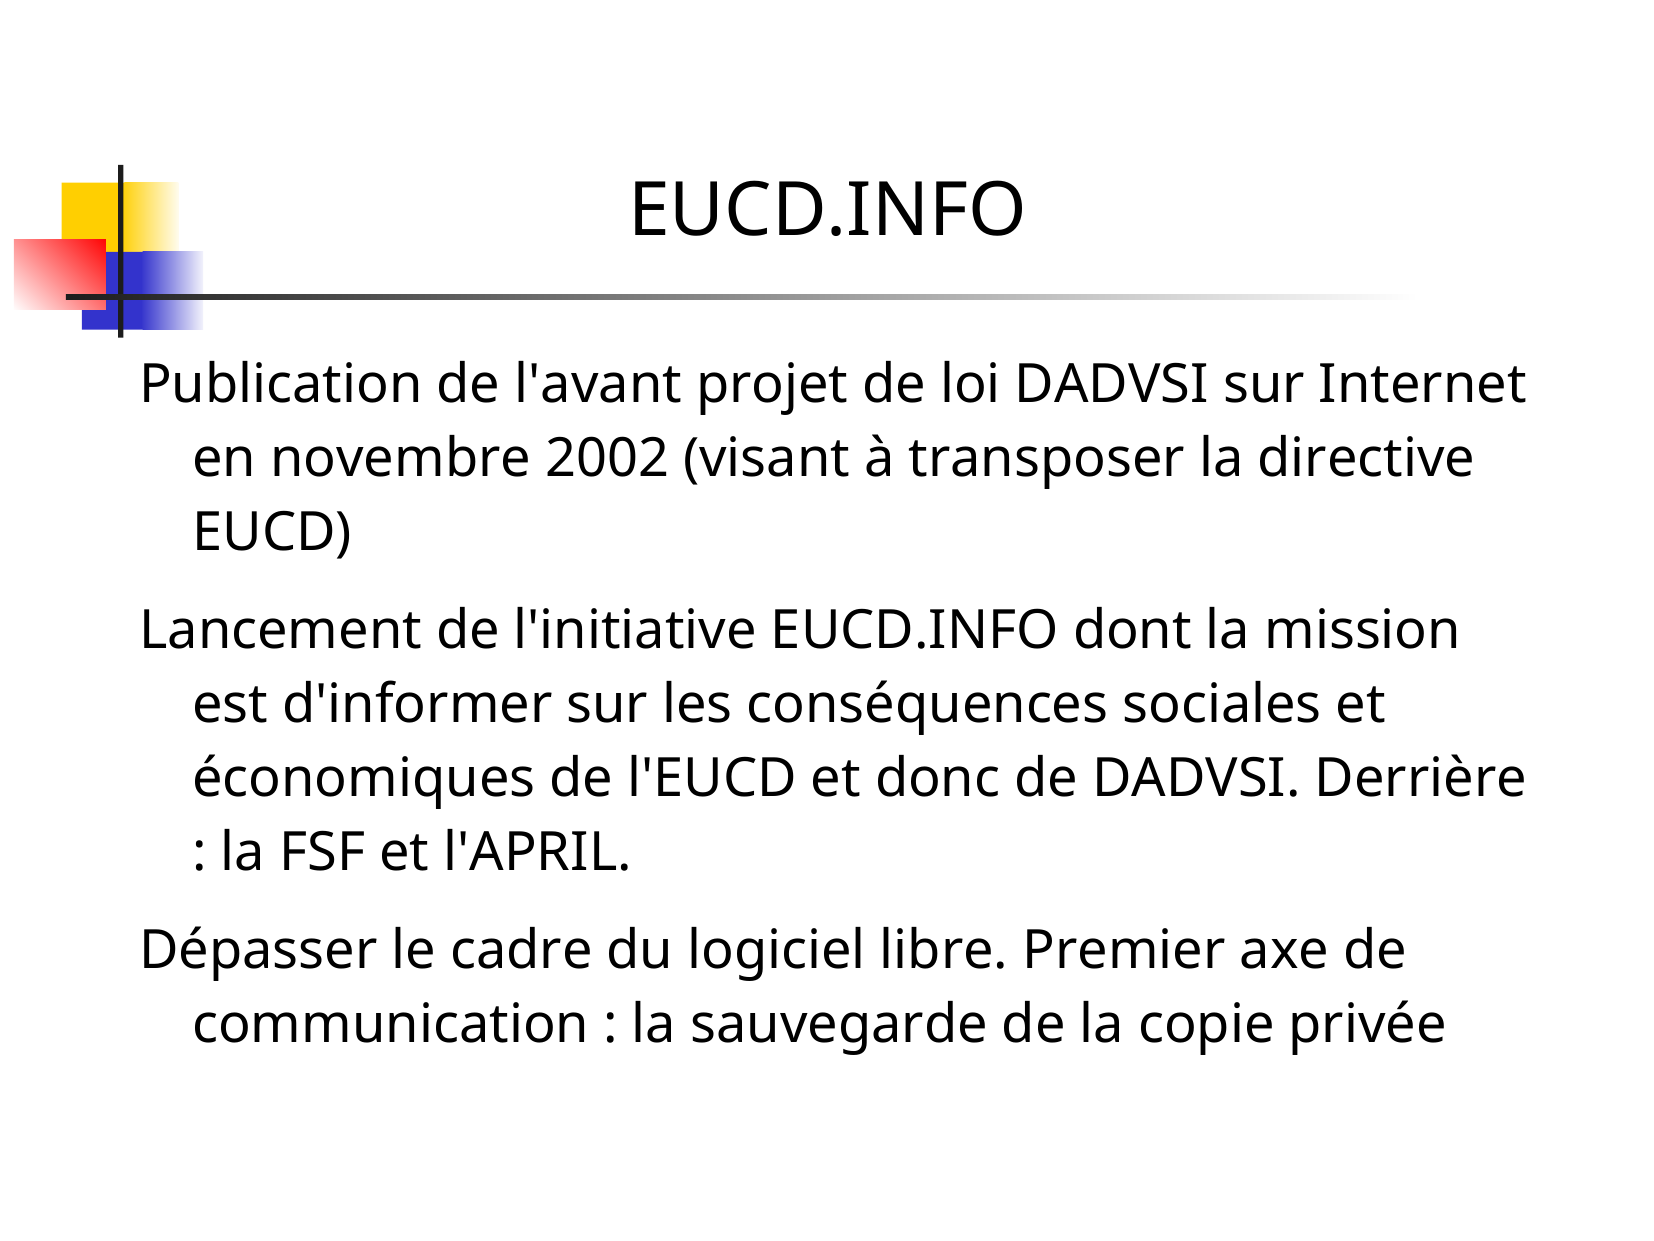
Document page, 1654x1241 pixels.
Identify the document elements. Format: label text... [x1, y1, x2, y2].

list Publication de l'avant projet de loi DADVSI sur Internet en novembre 2002 (visant à transposer la directive EUCD) Lancement de l'initiative EUCD.INFO dont la mission est d'informer sur les conséquences sociales et économiques de l'EUCD et donc de DADVSI. Derrière : la FSF et l'APRIL. Dépasser le cadre du logiciel libre. Premier axe de communication : la sauvegarde de la copie privée [121, 344, 1534, 1112]
title EUCD.INFO [121, 110, 1534, 303]
